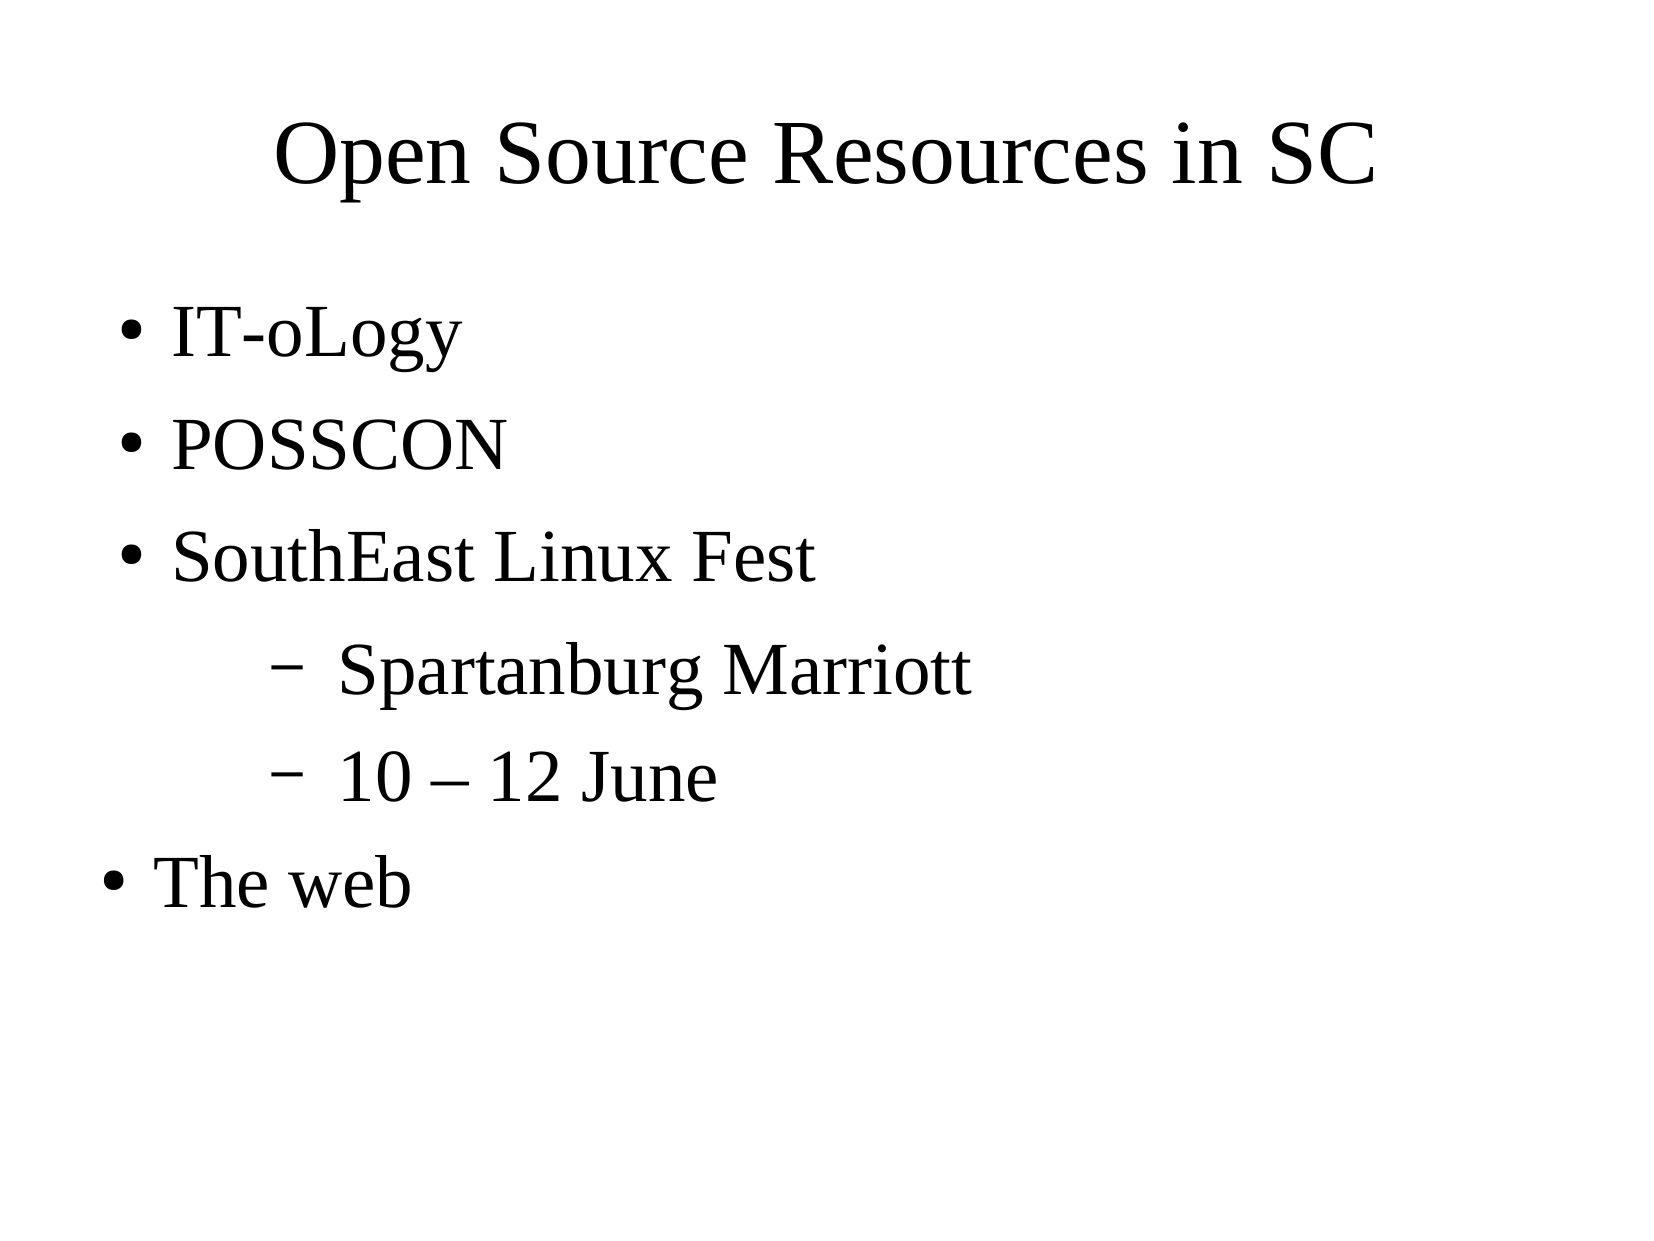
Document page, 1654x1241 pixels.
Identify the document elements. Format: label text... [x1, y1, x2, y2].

list IT-oLogy POSSCON SouthEast Linux Fest Spartanburg Marriott 10 – 12 June The web [82, 290, 1571, 1094]
title Open Source Resources in SC [82, 56, 1571, 250]
